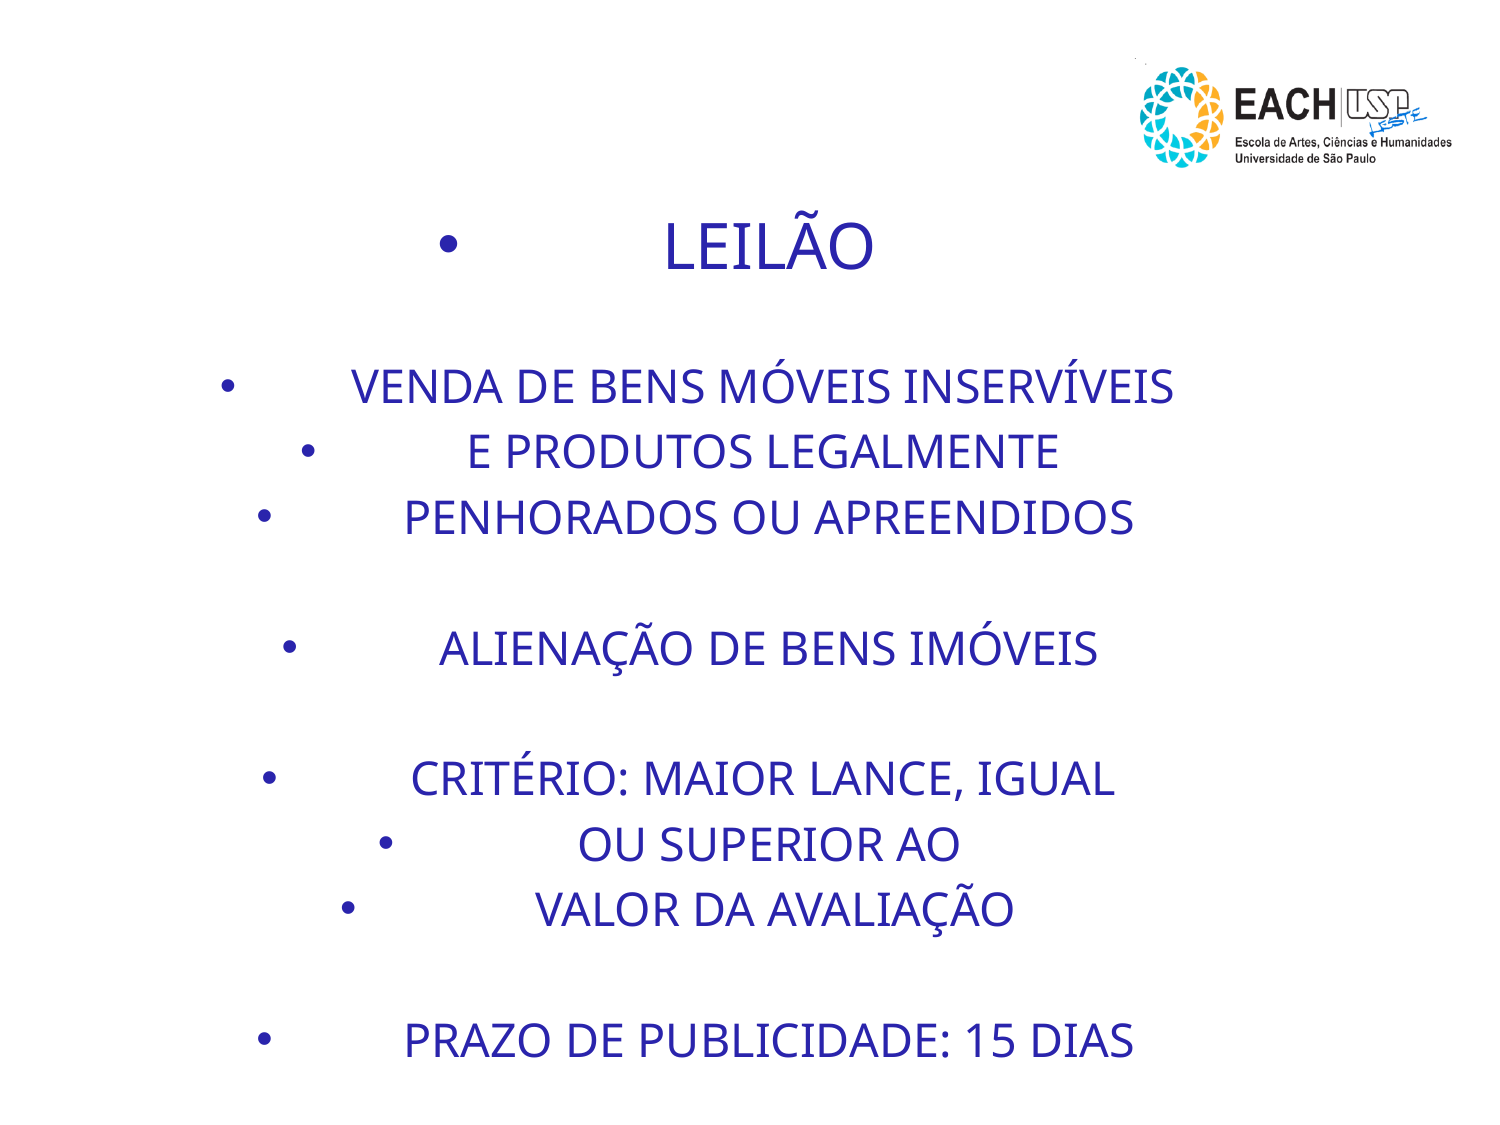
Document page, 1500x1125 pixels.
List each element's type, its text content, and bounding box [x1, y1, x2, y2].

picture [1134, 54, 1480, 196]
list LEILÃO VENDA DE BENS MÓVEIS INSERVÍVEIS E PRODUTOS LEGALMENTE PENHORADOS OU APREENDIDOS ALIENAÇÃO DE BENS IMÓVEIS CRITÉRIO: MAIOR LANCE, IGUAL OU SUPERIOR AO VALOR DA AVALIAÇÃO PRAZO DE PUBLICIDADE: 15 DIAS [29, 197, 1471, 1083]
